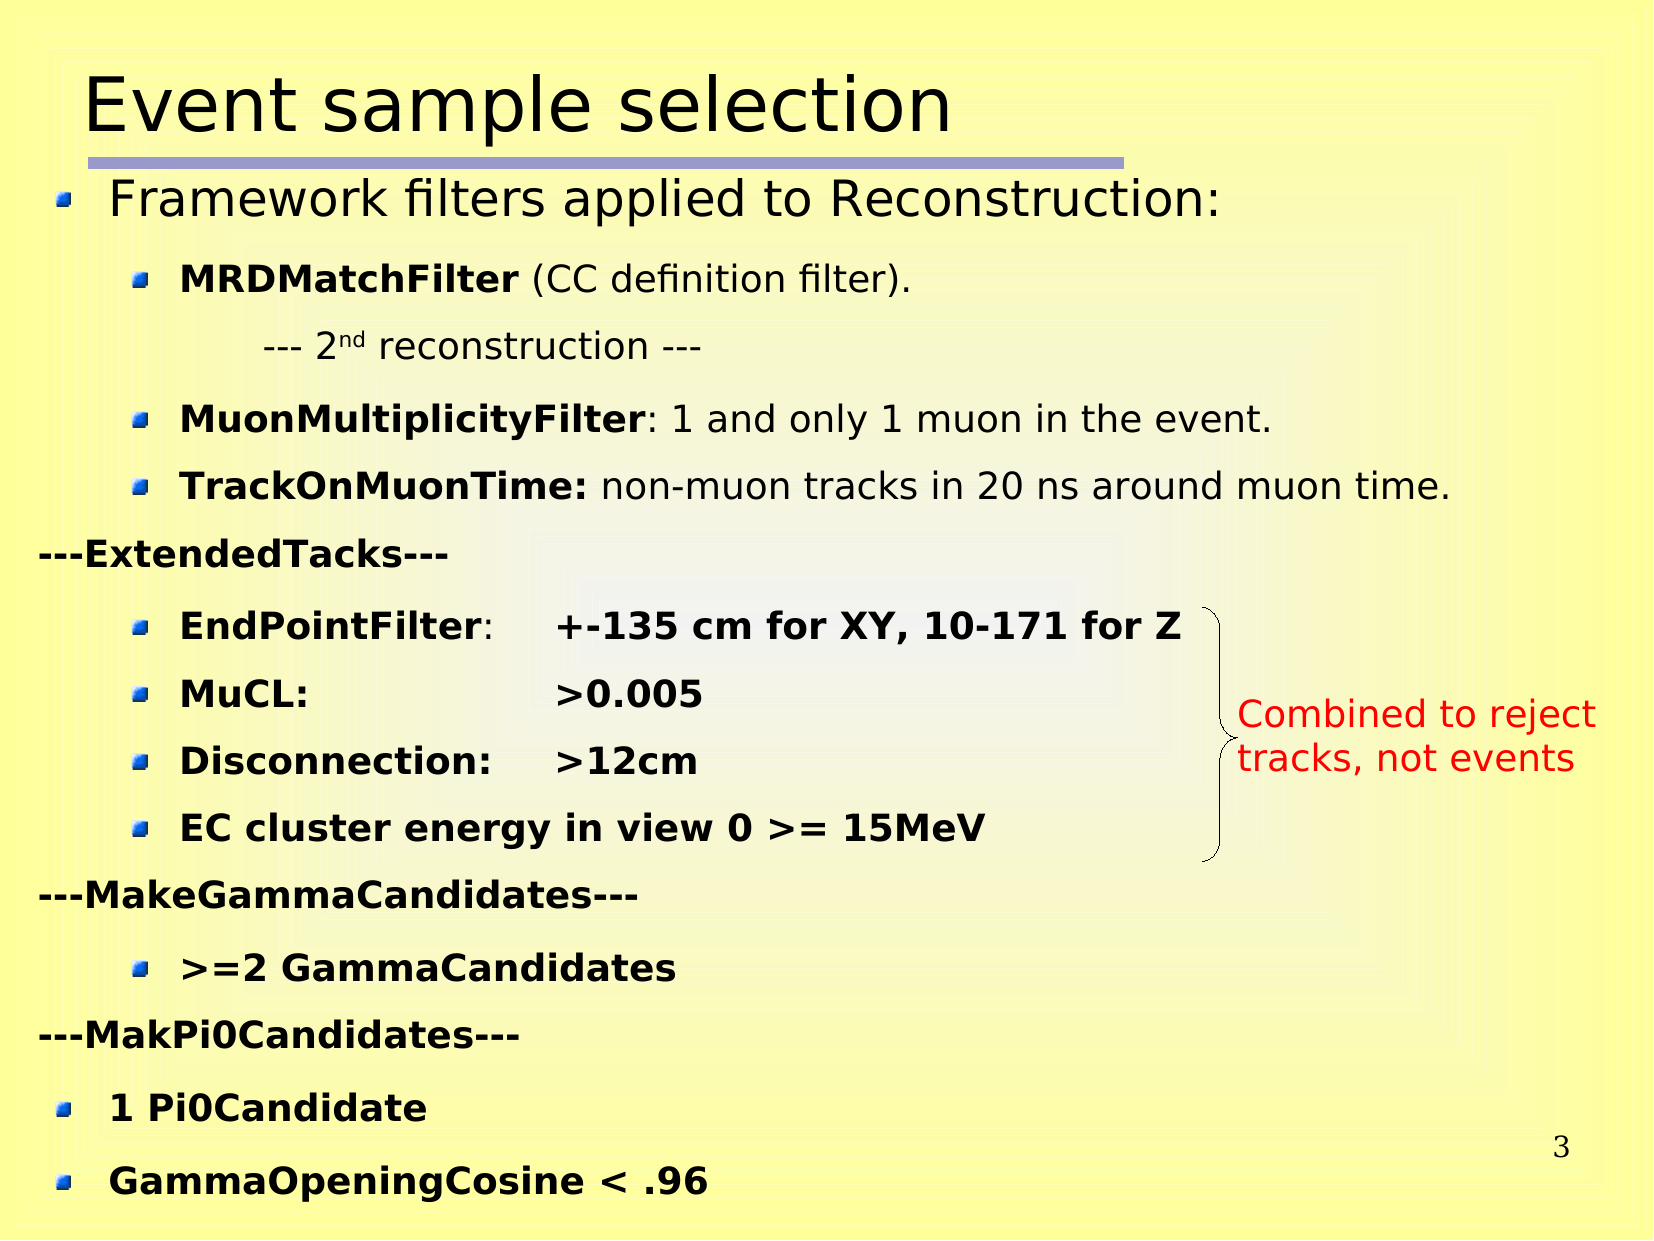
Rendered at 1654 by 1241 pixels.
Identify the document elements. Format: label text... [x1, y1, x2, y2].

title Event sample selection [82, 2, 1571, 170]
list Framework filters applied to Reconstruction: MRDMatchFilter (CC definition filter). --- 2nd reconstruction --- MuonMultiplicityFilter: 1 and only 1 muon in the event. TrackOnMuonTime: non-muon tracks in 20 ns around muon time. ---ExtendedTacks--- EndPointFilter: +-135 cm for XY, 10-171 for Z MuCL: >0.005 Disconnection: >12cm EC cluster energy in view 0 >= 15MeV ---MakeGammaCandidates--- >=2 GammaCandidates ---MakPi0Candidates--- 1 Pi0Candidate GammaOpeningCosine < .96 [37, 170, 1613, 1205]
text_box Combined to reject tracks, not events [1237, 692, 1646, 781]
